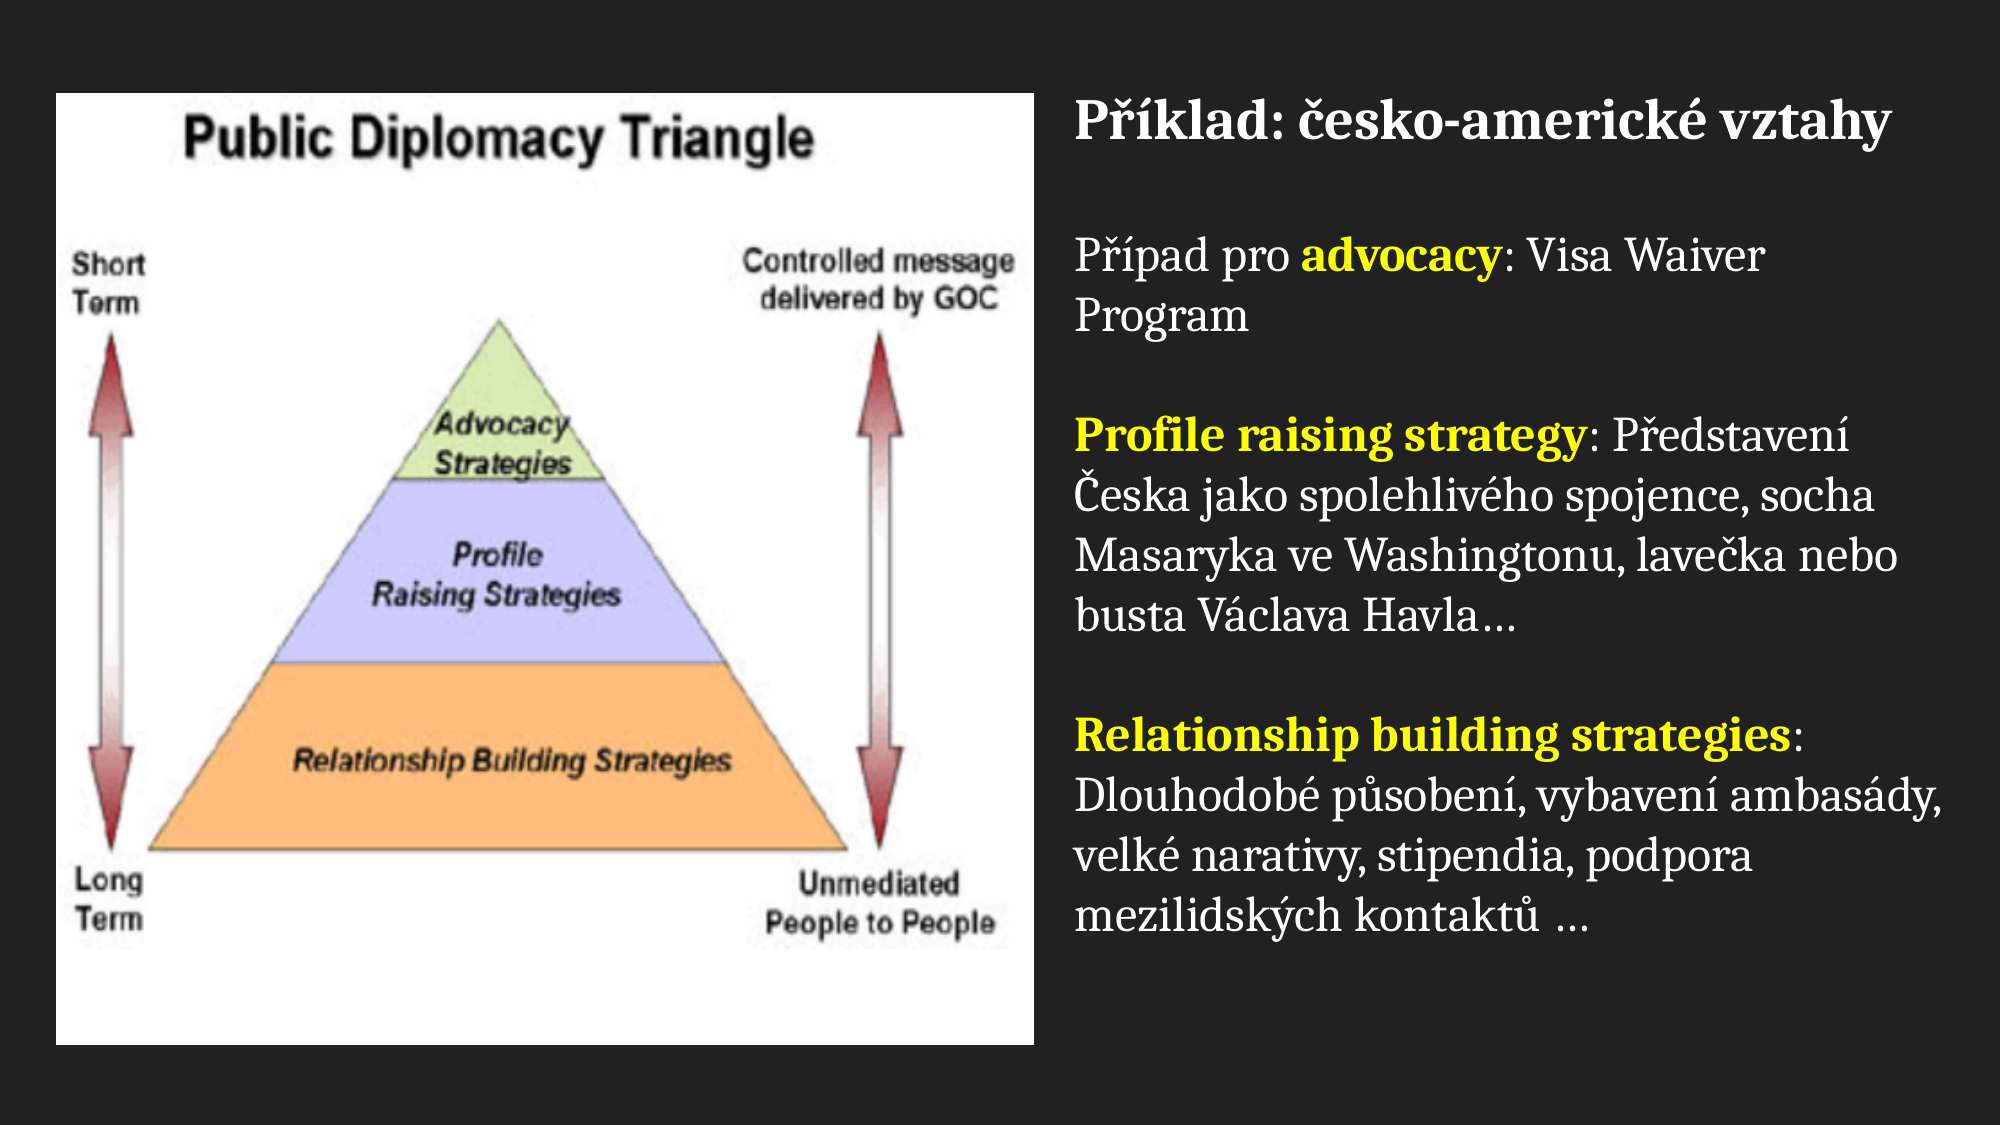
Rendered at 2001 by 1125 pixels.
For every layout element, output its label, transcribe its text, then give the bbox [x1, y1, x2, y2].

picture [56, 93, 1034, 1045]
text_box Příklad: česko-americké vztahy Případ pro advocacy: Visa Waiver Program Profile raising strategy: Představení Česka jako spolehlivého spojence, socha Masaryka ve Washingtonu, lavečka nebo busta Václava Havla… Relationship building strategies: Dlouhodobé působení, vybavení ambasády, velké narativy, stipendia, podpora mezilidských kontaktů … [1059, 73, 1967, 1018]
